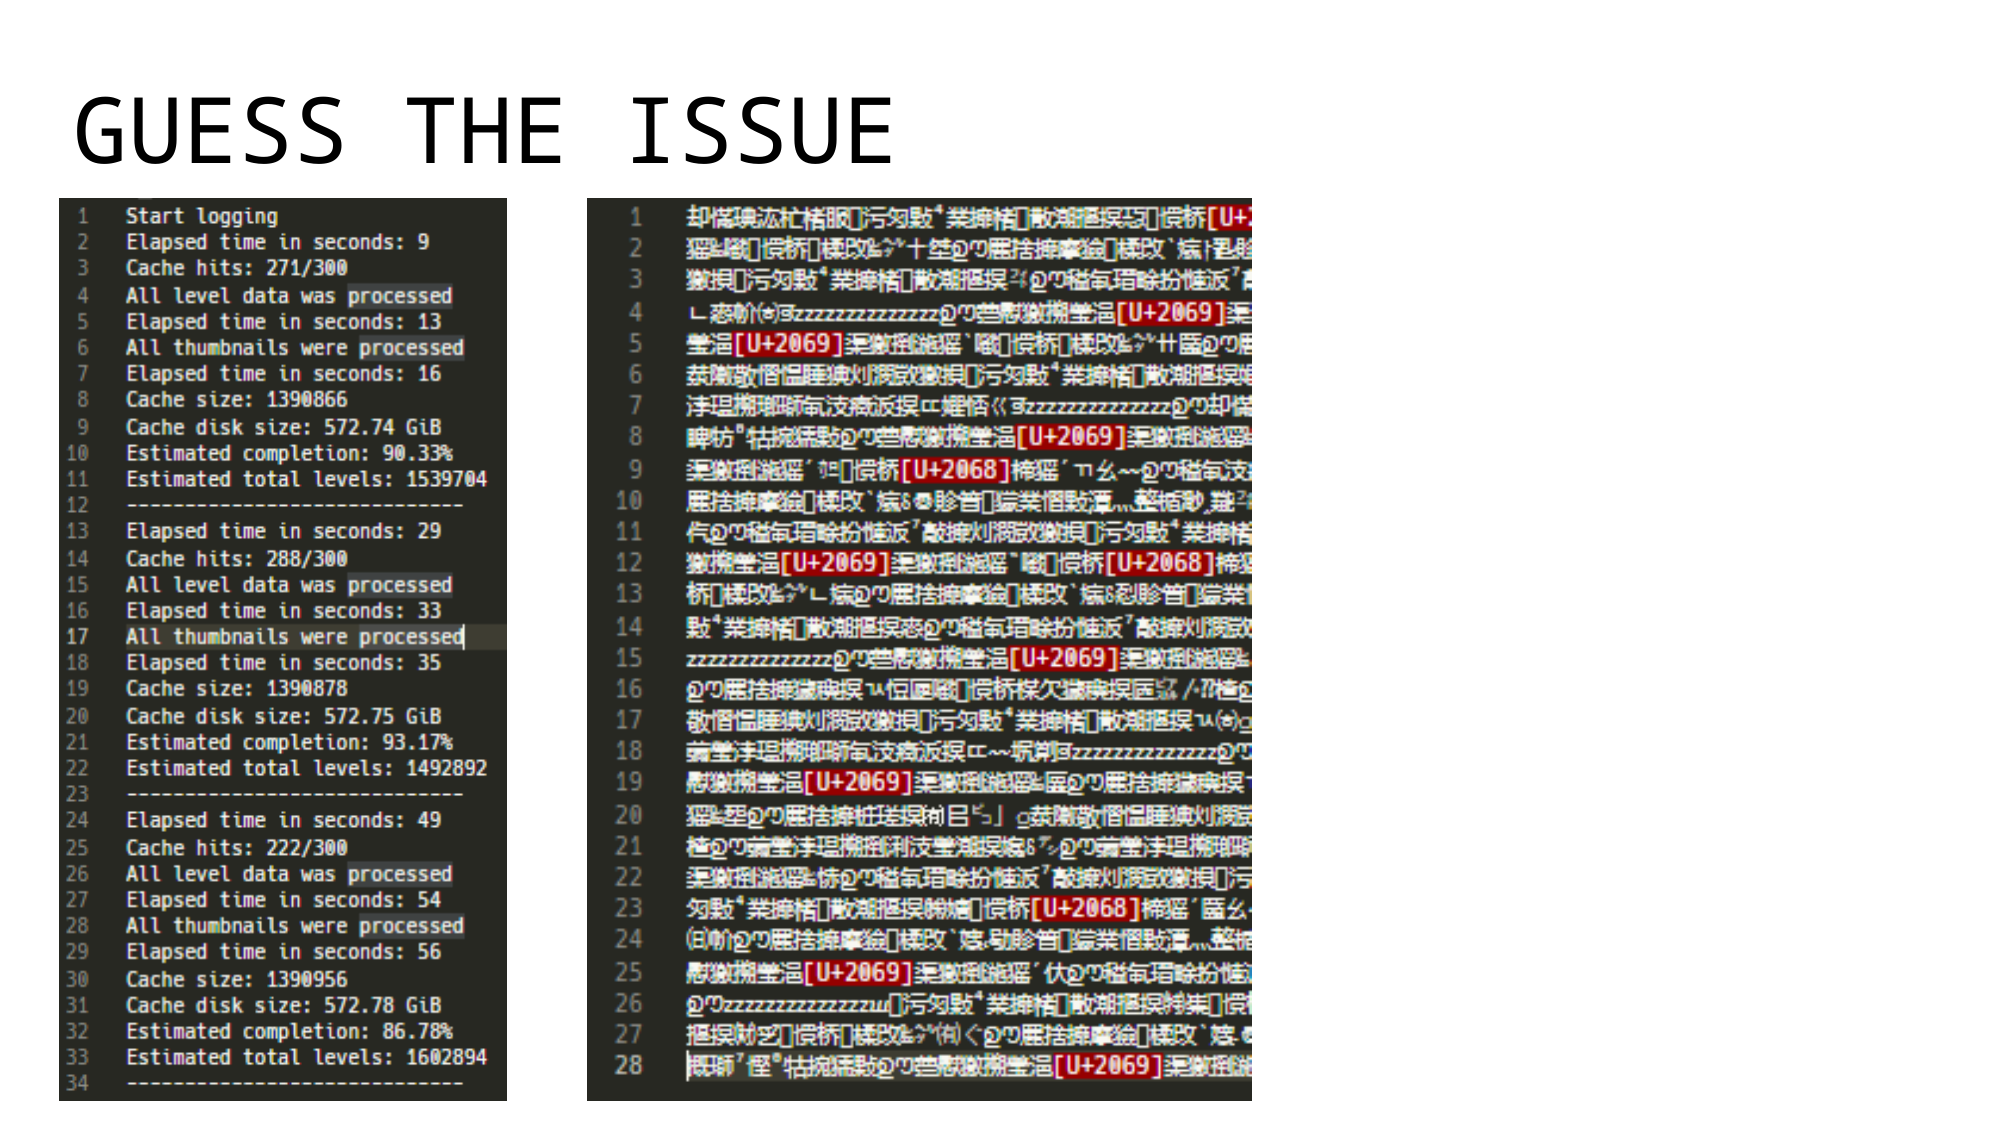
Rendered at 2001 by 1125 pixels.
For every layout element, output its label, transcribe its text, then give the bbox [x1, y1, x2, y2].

picture [59, 198, 507, 1101]
picture [587, 198, 1252, 1101]
title GUESS THE ISSUE [59, 24, 1645, 243]
